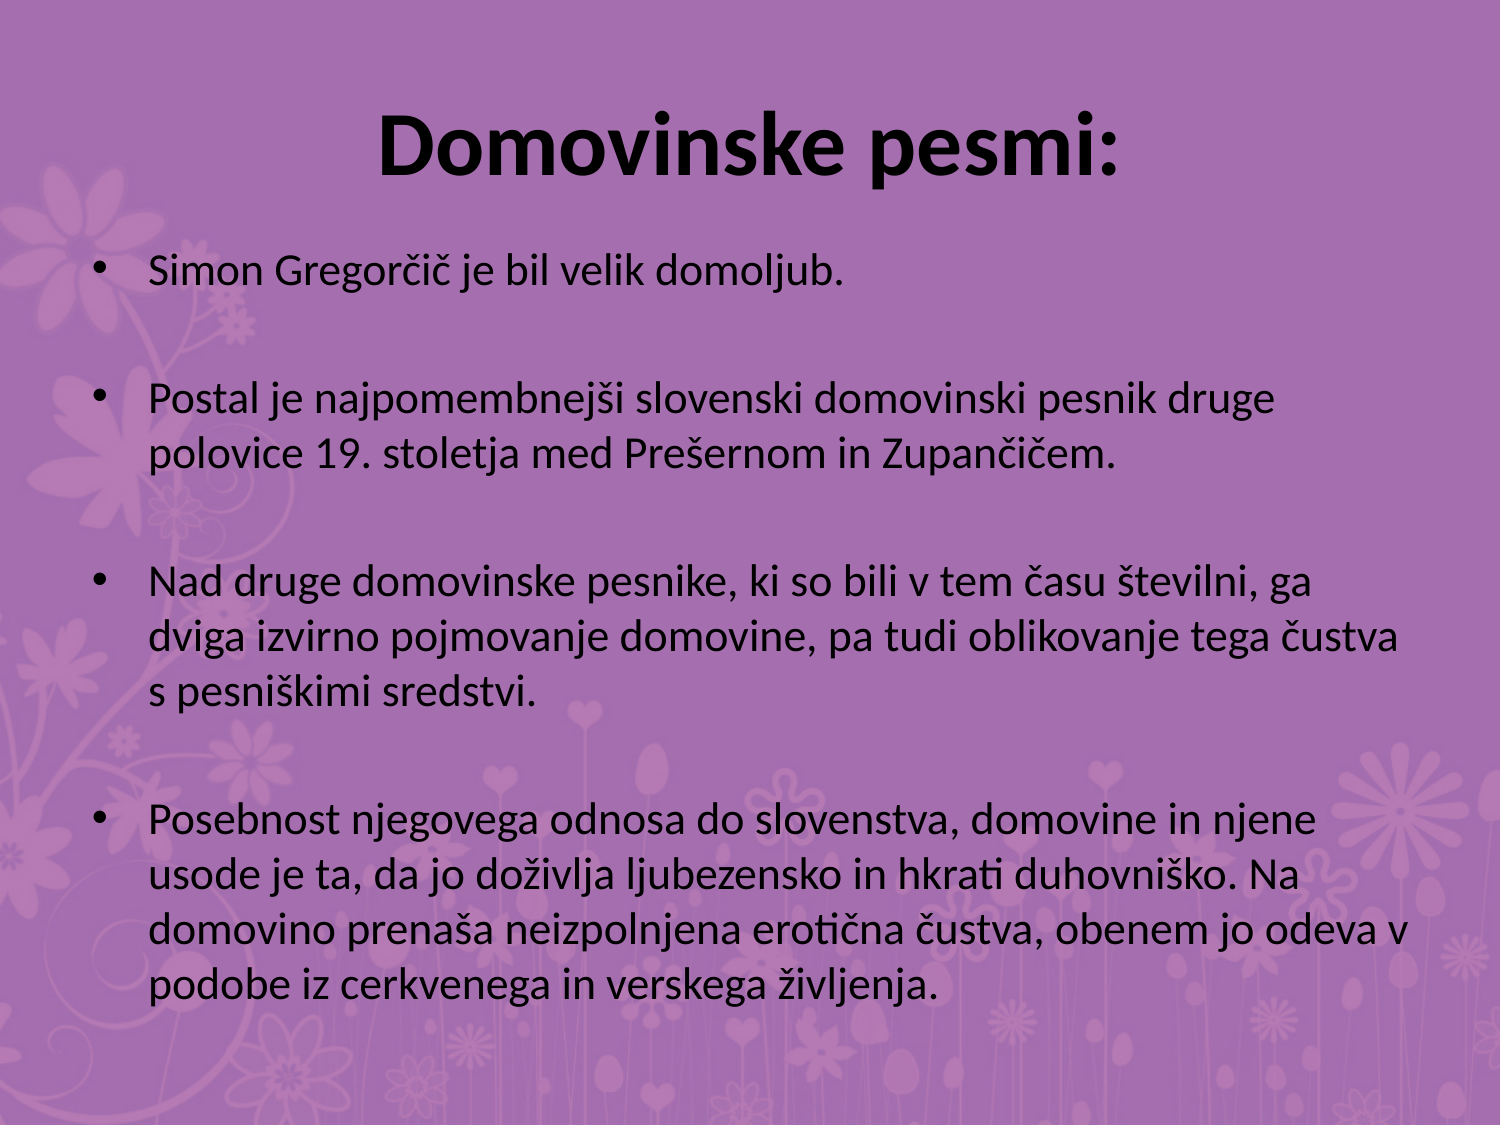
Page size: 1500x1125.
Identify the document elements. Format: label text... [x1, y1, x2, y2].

title Domovinske pesmi: [75, 45, 1425, 233]
list Simon Gregorčič je bil velik domoljub. Postal je najpomembnejši slovenski domovinski pesnik druge polovice 19. stoletja med Prešernom in Zupančičem. Nad druge domovinske pesnike, ki so bili v tem času številni, ga dviga izvirno pojmovanje domovine, pa tudi oblikovanje tega čustva s pesniškimi sredstvi. Posebnost njegovega odnosa do slovenstva, domovine in njene usode je ta, da jo doživlja ljubezensko in hkrati duhovniško. Na domovino prenaša neizpolnjena erotična čustva, obenem jo odeva v podobe iz cerkvenega in verskega življenja. [76, 231, 1427, 975]
picture [0, 0, 1500, 1125]
